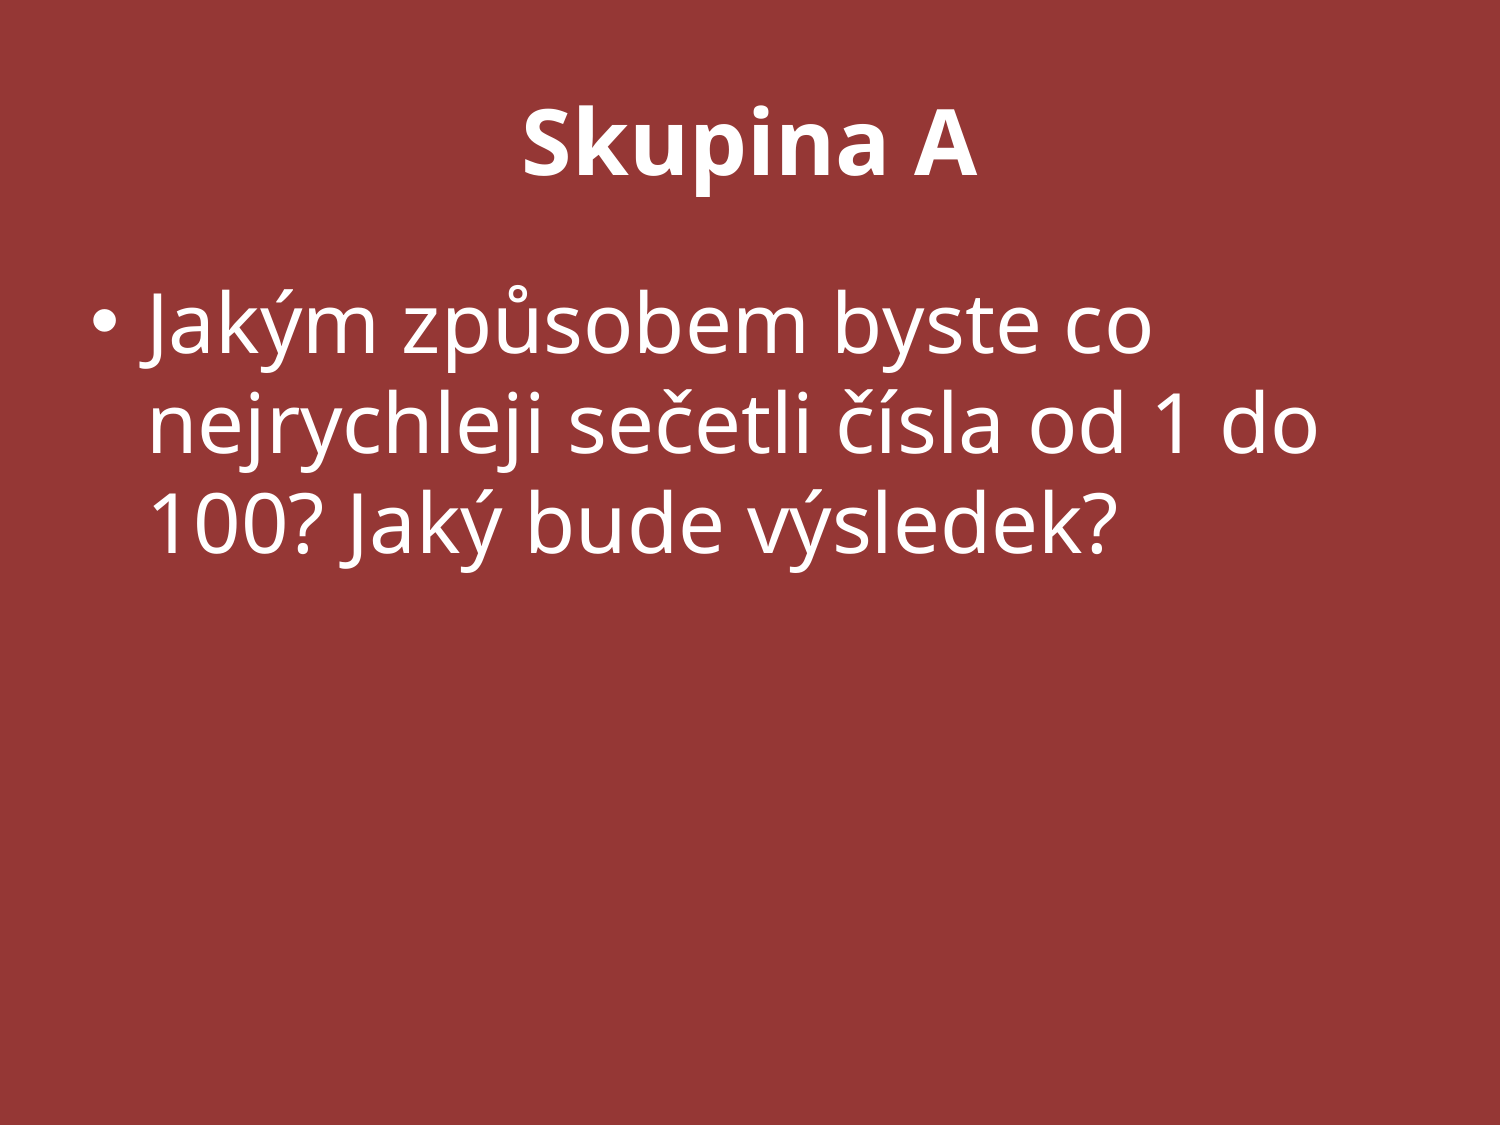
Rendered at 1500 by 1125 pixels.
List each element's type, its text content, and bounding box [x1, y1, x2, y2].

title Skupina A [75, 45, 1426, 233]
list Jakým způsobem byste co nejrychleji sečetli čísla od 1 do 100? Jaký bude výsledek? [75, 262, 1426, 1006]
